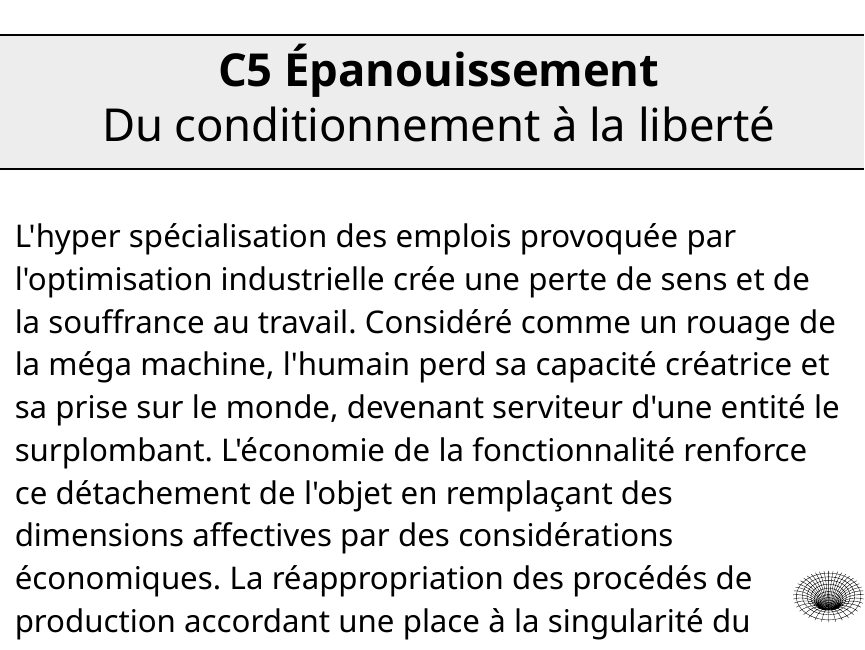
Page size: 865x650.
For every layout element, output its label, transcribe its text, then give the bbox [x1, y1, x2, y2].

title C5 Épanouissement Du conditionnement à la liberté [0, 34, 864, 161]
text_box L'hyper spécialisation des emplois provoquée par l'optimisation industrielle crée une perte de sens et de la souffrance au travail. Considéré comme un rouage de la méga machine, l'humain perd sa capacité créatrice et sa prise sur le monde, devenant serviteur d'une entité le surplombant. L'économie de la fonctionnalité renforce ce détachement de l'objet en remplaçant des dimensions affectives par des considérations économiques. La réappropriation des procédés de production accordant une place à la singularité du travailleur et au sentiment du travail bien fait participe au réenchantement de l'activité vivrière quotidienne. [0, 206, 857, 639]
text_box [0, 161, 864, 169]
